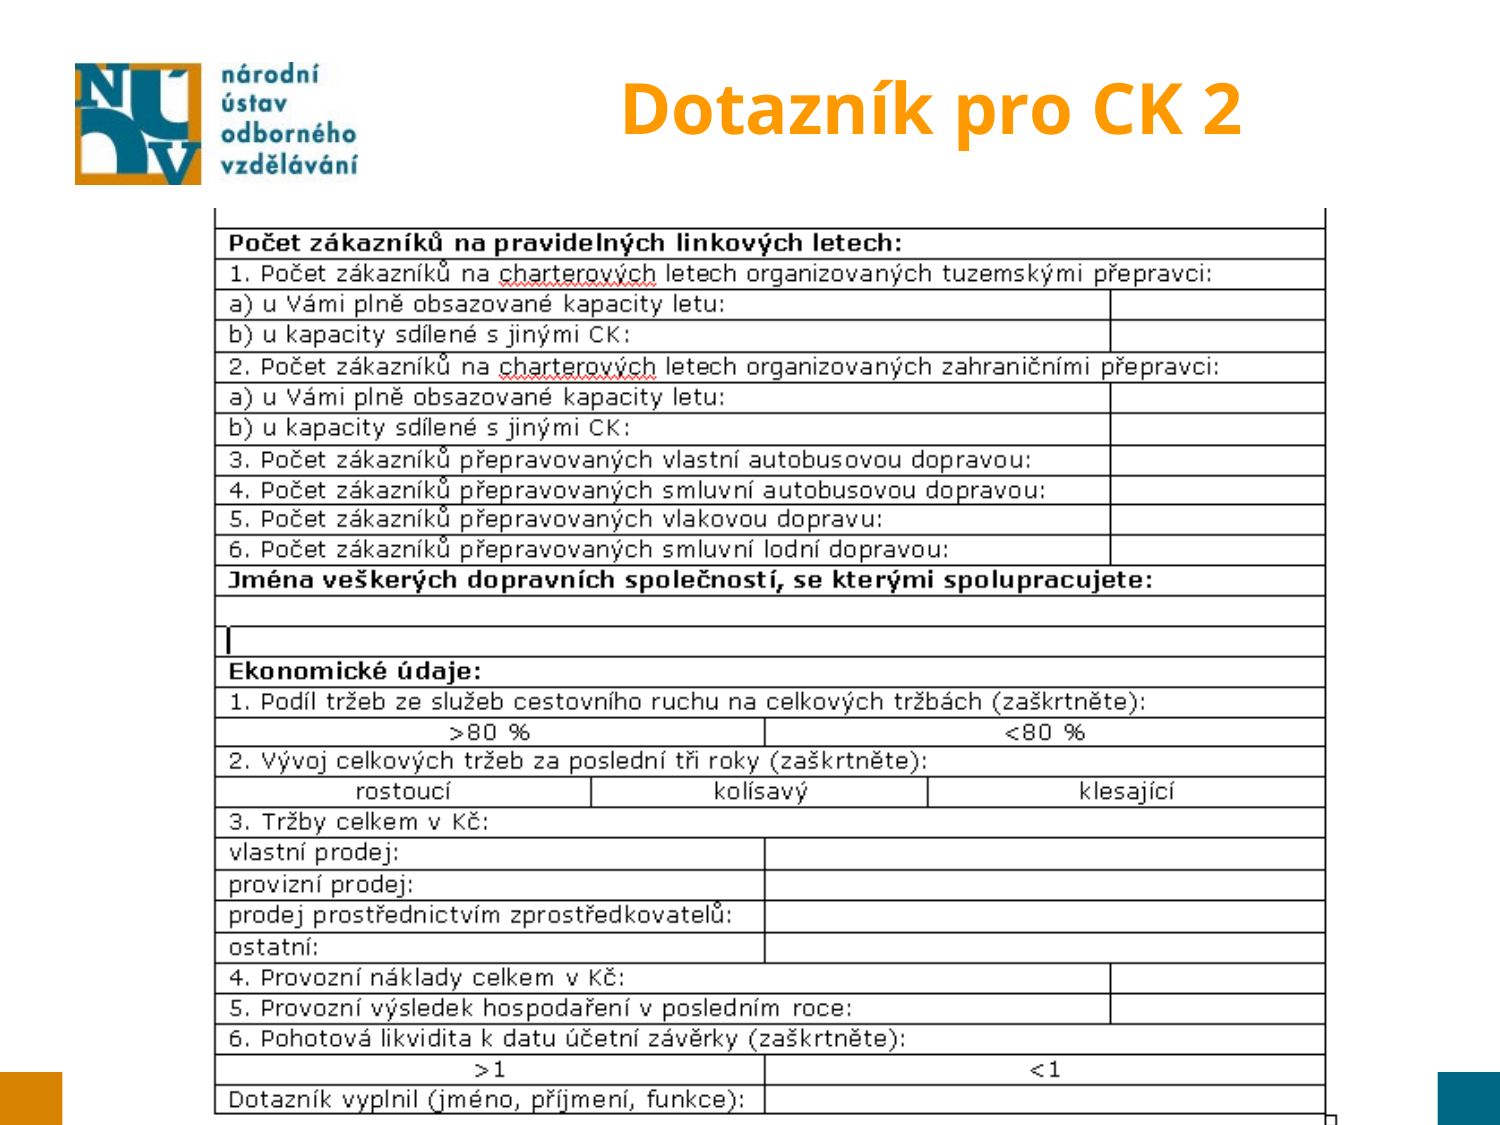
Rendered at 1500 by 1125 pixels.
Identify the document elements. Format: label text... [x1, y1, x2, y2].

title Dotazník pro CK 2 [399, 37, 1463, 176]
picture [75, 62, 358, 185]
picture [0, 208, 1438, 1125]
